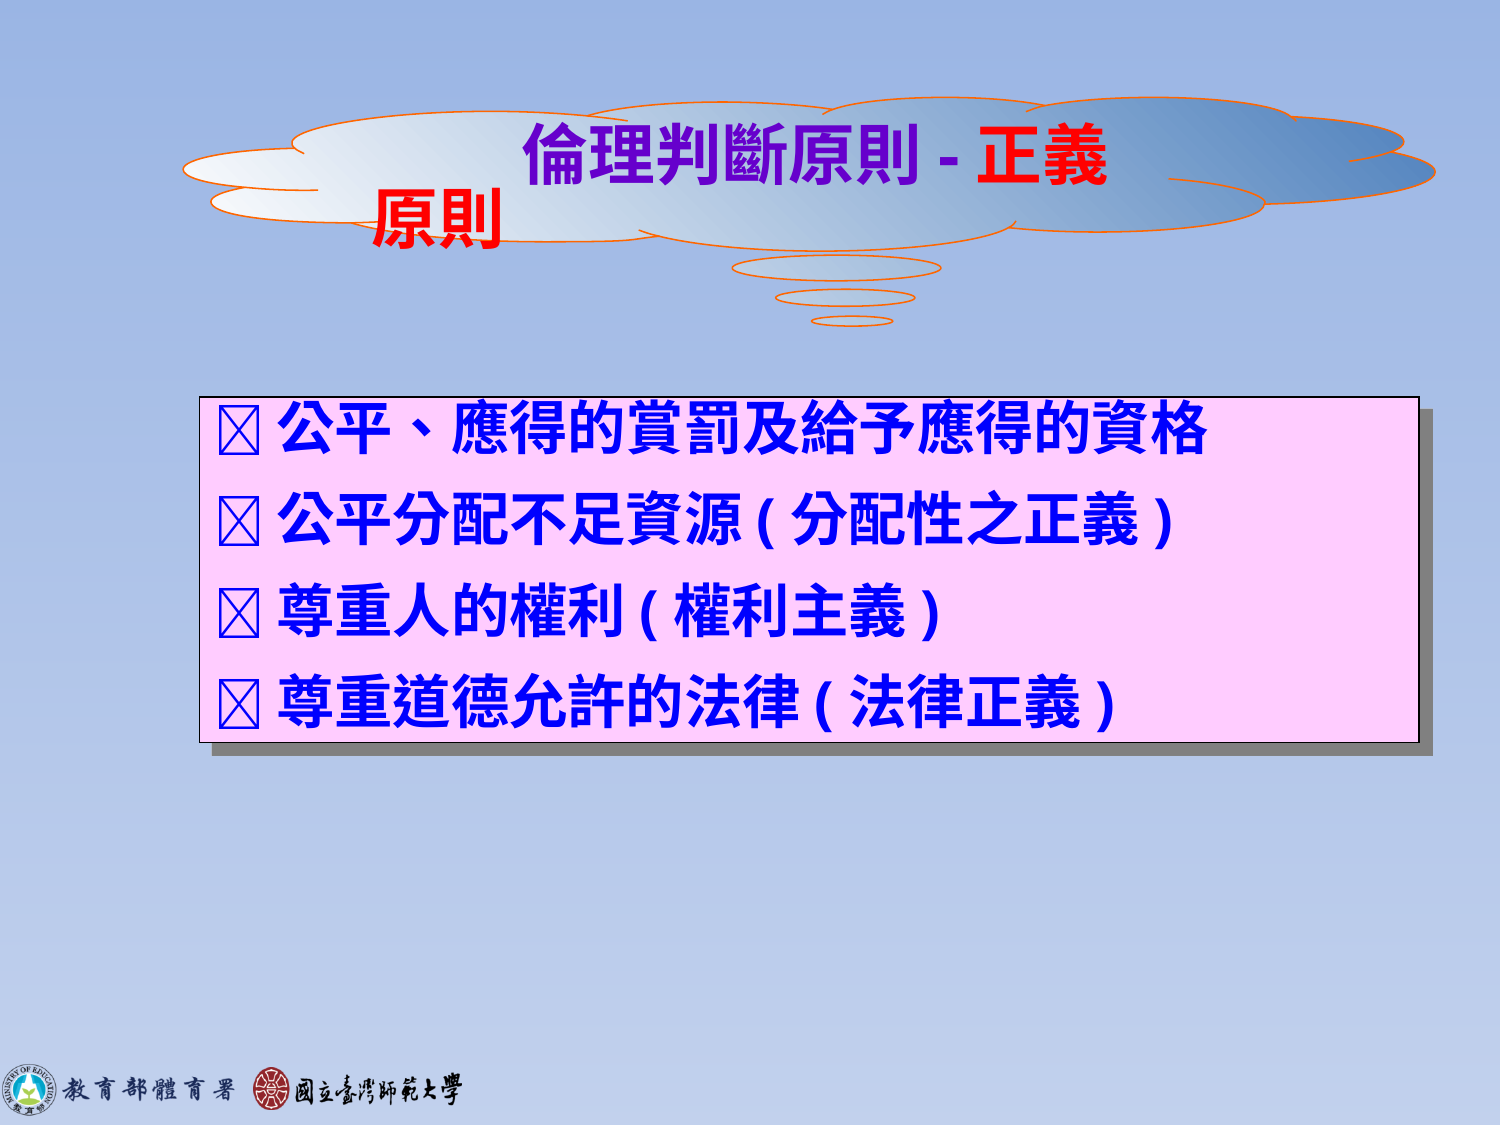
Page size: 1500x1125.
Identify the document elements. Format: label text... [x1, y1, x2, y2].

text_box 倫理判斷原則-正義原則 [732, 255, 941, 281]
text_box 公平、應得的賞罰及給予應得的資格 公平分配不足資源(分配性之正義) 尊重人的權利(權利主義) 尊重道德允許的法律(法律正義) [199, 397, 1419, 742]
text_box 倫理判斷原則-正義原則 [385, 197, 406, 234]
text_box 倫理判斷原則-正義原則 [183, 97, 1436, 252]
text_box 倫理判斷原則-正義原則 [775, 289, 915, 307]
text_box 倫理判斷原則-正義原則 [811, 316, 893, 327]
